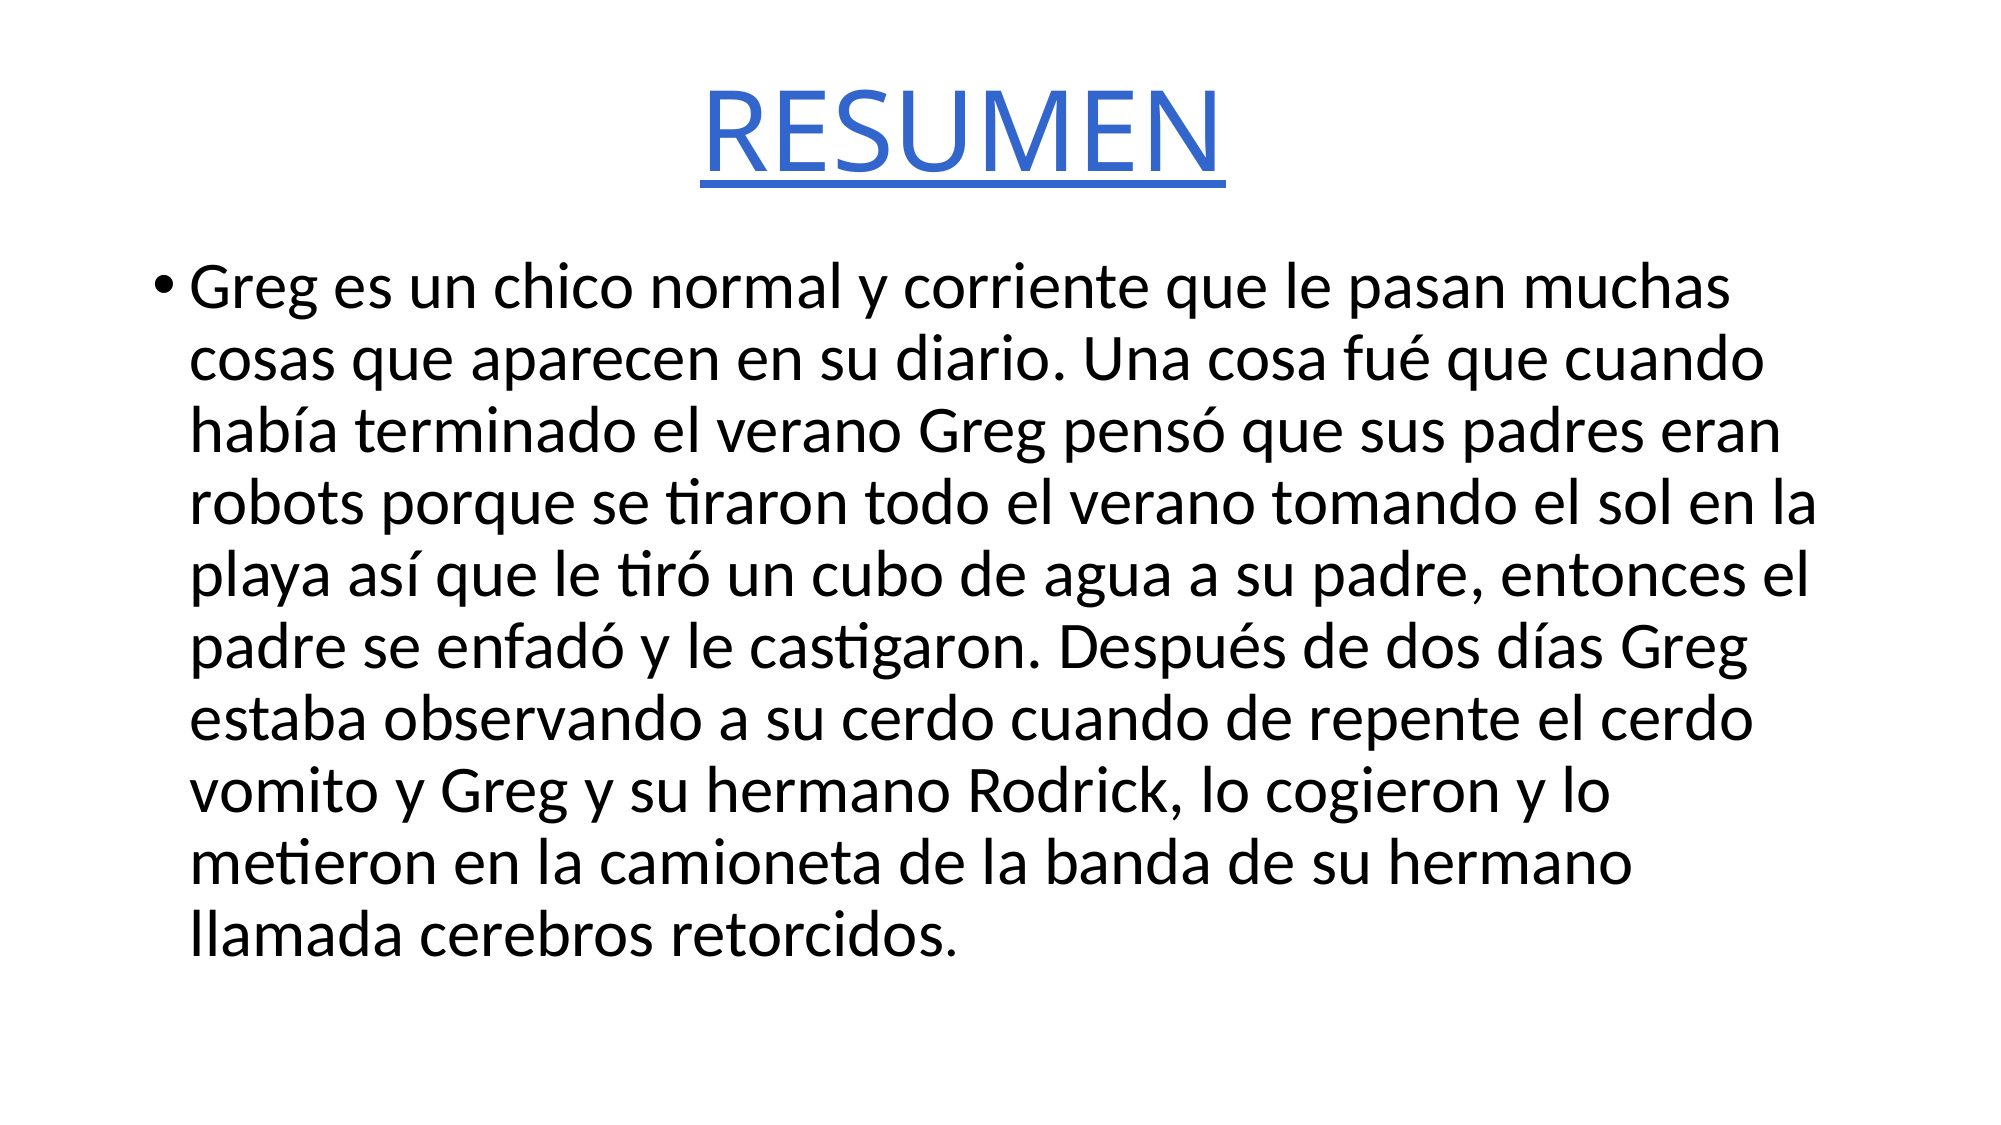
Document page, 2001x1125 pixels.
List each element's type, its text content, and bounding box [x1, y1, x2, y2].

title RESUMEN [684, 26, 1863, 243]
list Greg es un chico normal y corriente que le pasan muchas cosas que aparecen en su diario. Una cosa fué que cuando había terminado el verano Greg pensó que sus padres eran robots porque se tiraron todo el verano tomando el sol en la playa así que le tiró un cubo de agua a su padre, entonces el padre se enfadó y le castigaron. Después de dos días Greg estaba observando a su cerdo cuando de repente el cerdo vomito y Greg y su hermano Rodrick, lo cogieron y lo metieron en la camioneta de la banda de su hermano llamada cerebros retorcidos. [137, 243, 1863, 1046]
